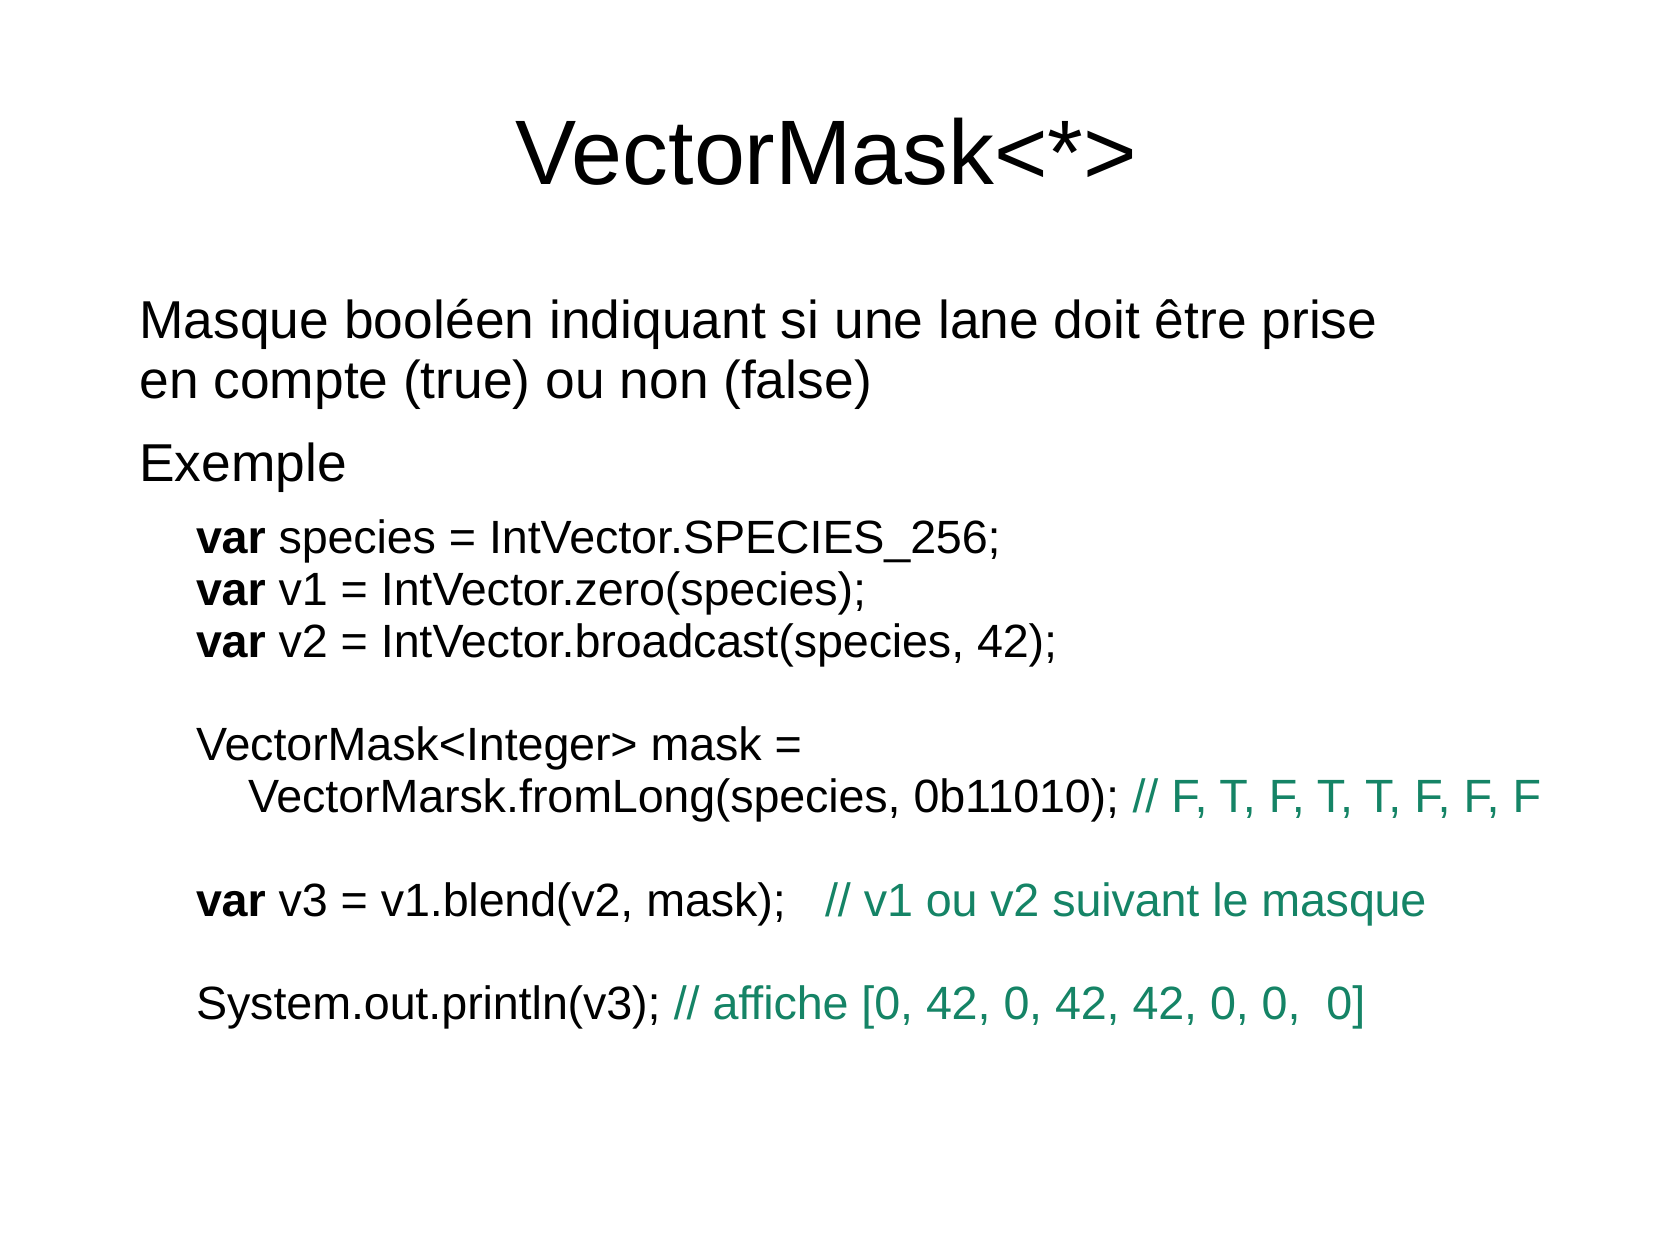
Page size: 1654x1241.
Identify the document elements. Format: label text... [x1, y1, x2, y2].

title VectorMask<*> [82, 49, 1571, 257]
list Masque booléen indiquant si une lane doit être prise en compte (true) ou non (false) Exemple var species = IntVector.SPECIES_256; var v1 = IntVector.zero(species); var v2 = IntVector.broadcast(species, 42); VectorMask<Integer> mask = VectorMarsk.fromLong(species, 0b11010); // F, T, F, T, T, F, F, F var v3 = v1.blend(v2, mask); // v1 ou v2 suivant le masque System.out.println(v3); // affiche [0, 42, 0, 42, 42, 0, 0, 0] [82, 290, 1571, 1141]
